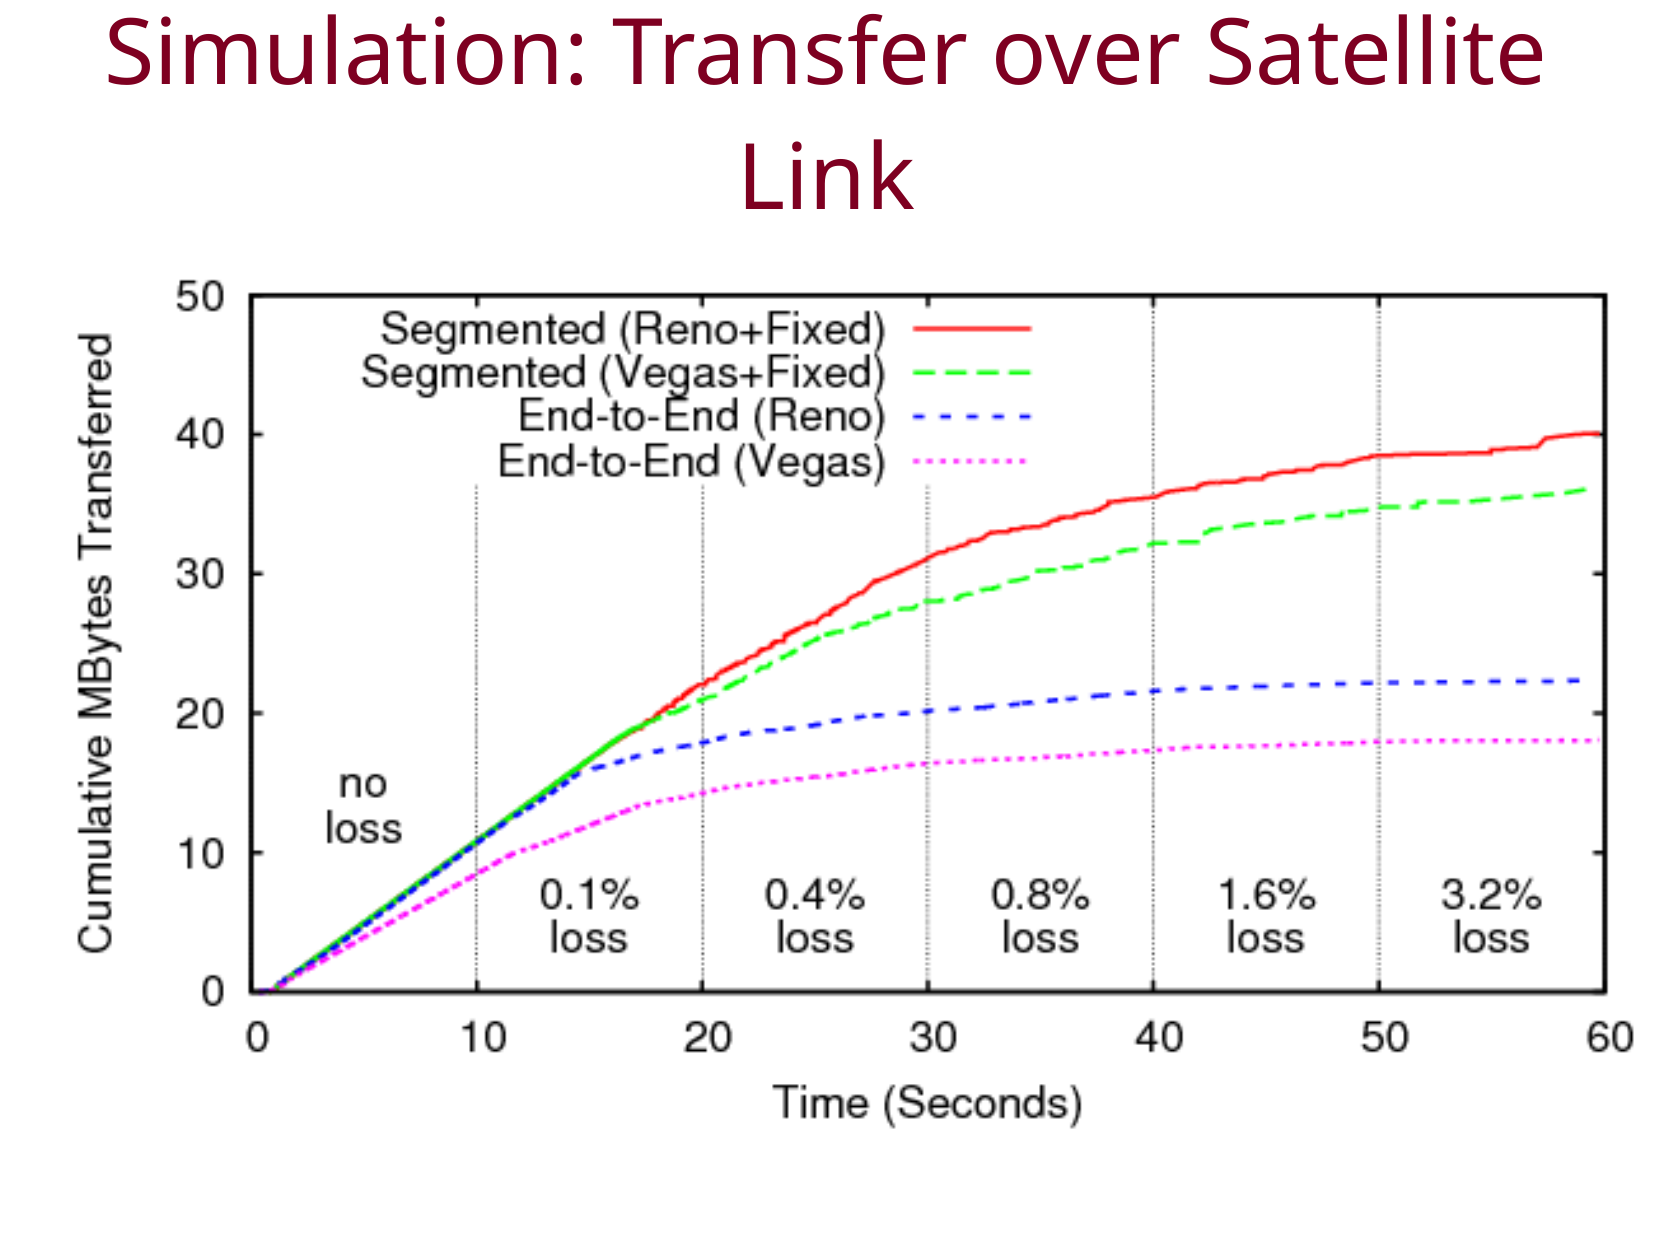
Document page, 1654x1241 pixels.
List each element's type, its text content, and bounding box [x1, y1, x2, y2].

picture [0, 243, 1654, 1135]
title Simulation: Transfer over Satellite Link [82, 8, 1571, 216]
